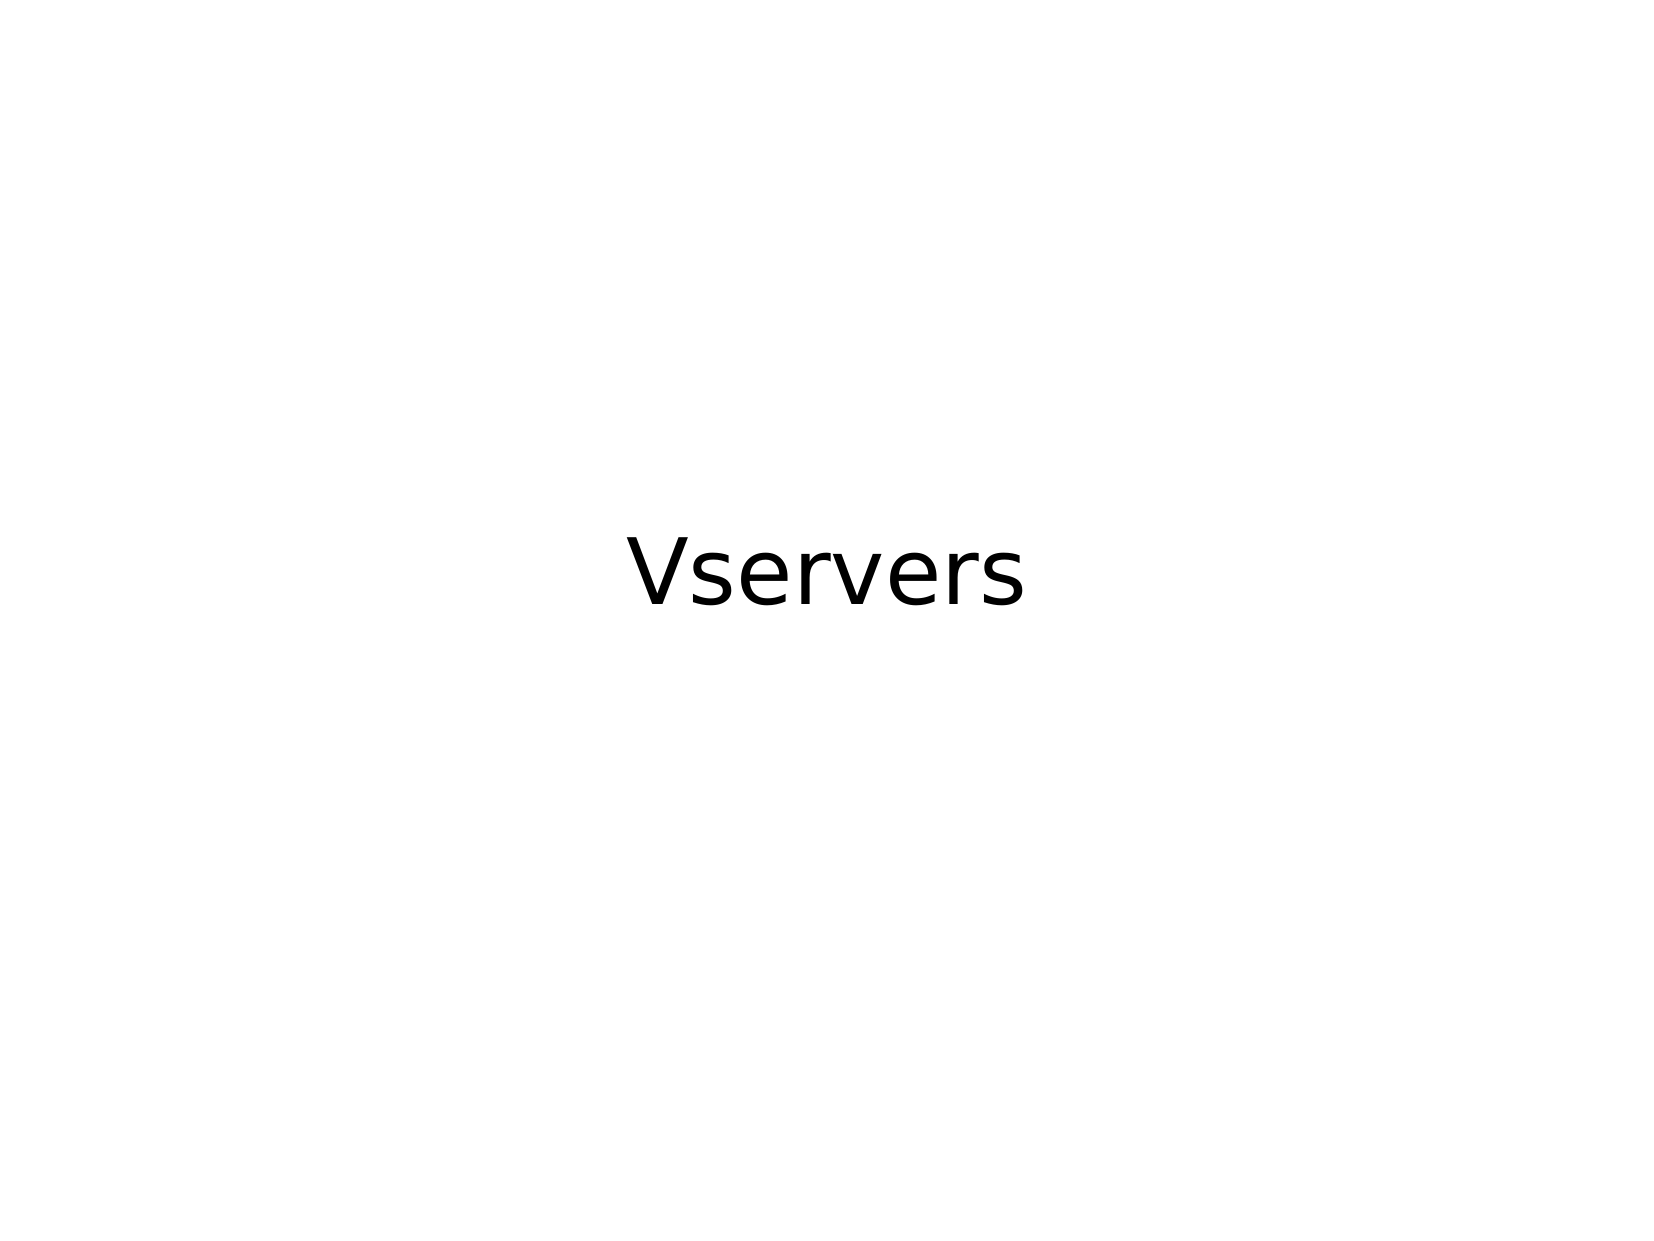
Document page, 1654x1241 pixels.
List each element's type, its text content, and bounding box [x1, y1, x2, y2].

title Vservers [82, 468, 1571, 676]
